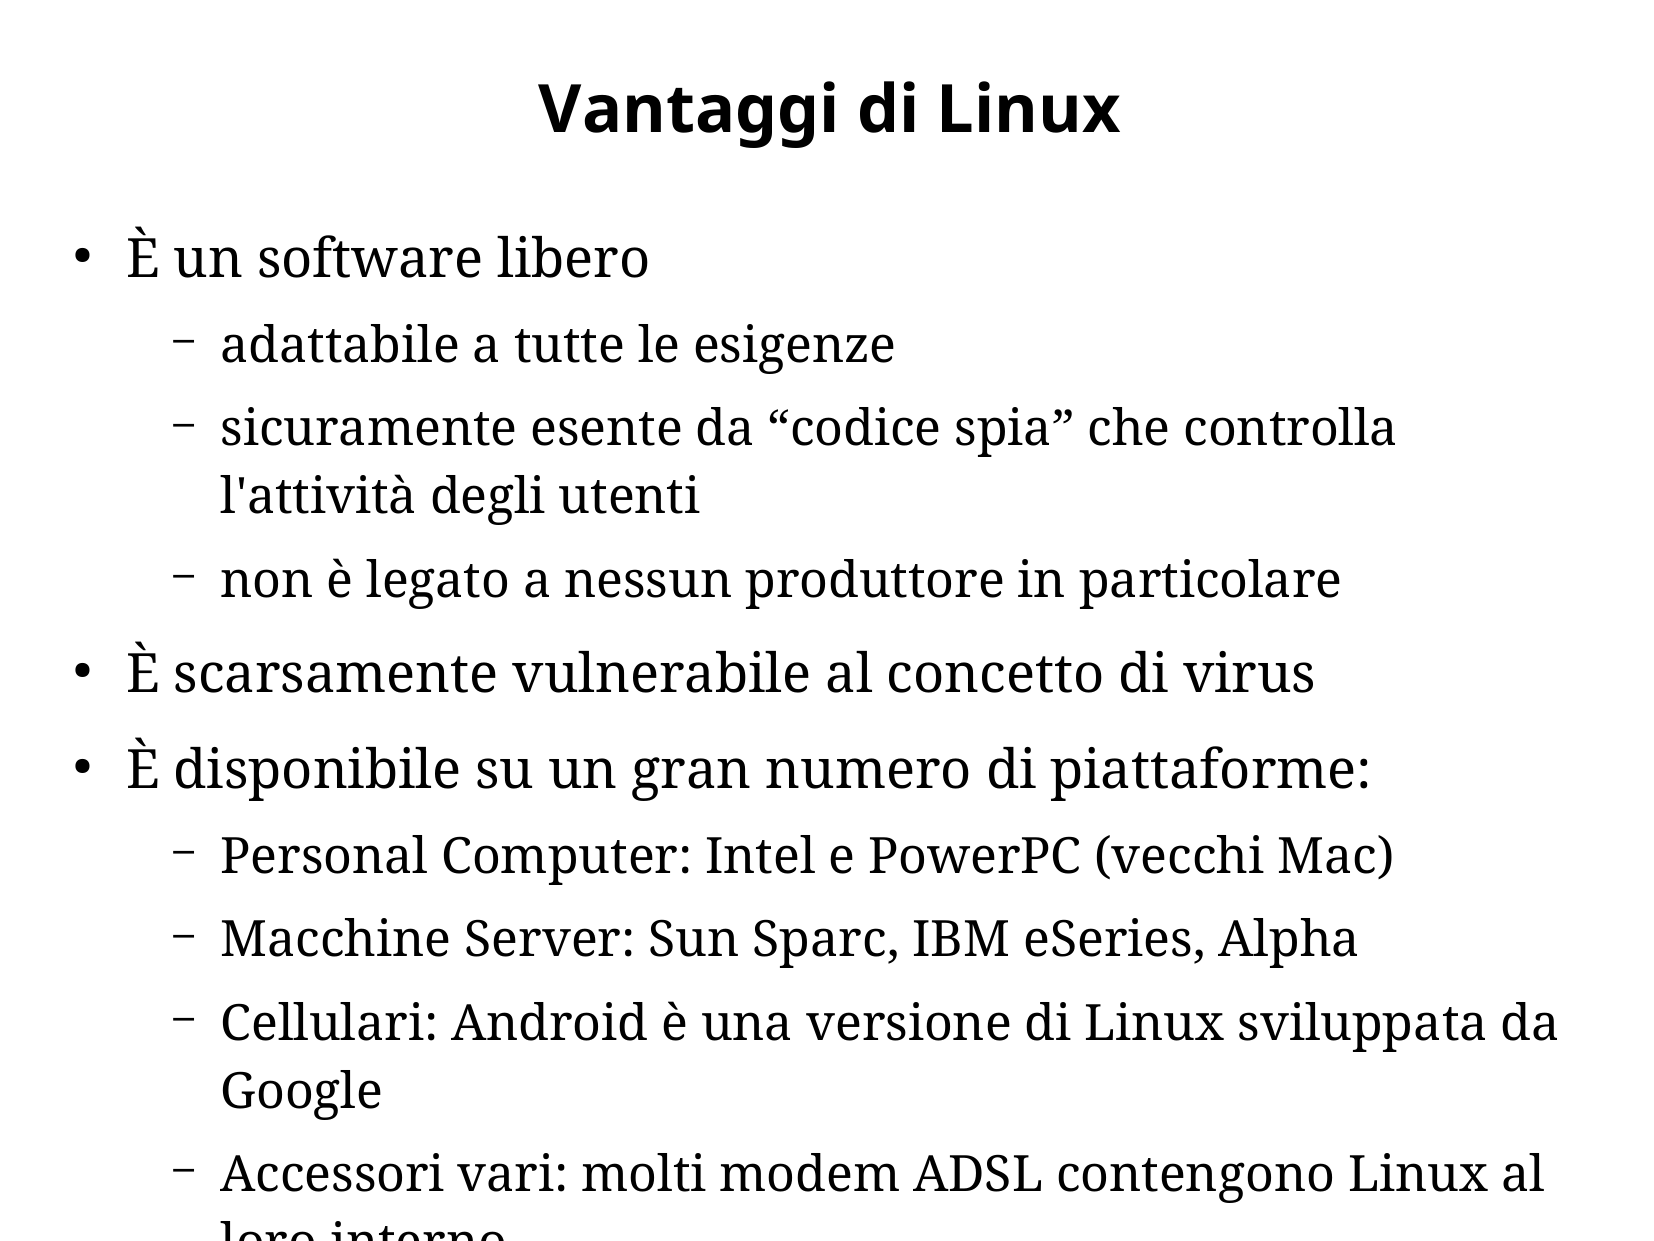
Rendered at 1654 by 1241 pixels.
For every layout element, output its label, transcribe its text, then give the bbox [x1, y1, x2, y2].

list È un software libero adattabile a tutte le esigenze sicuramente esente da “codice spia” che controlla l'attività degli utenti non è legato a nessun produttore in particolare È scarsamente vulnerabile al concetto di virus È disponibile su un gran numero di piattaforme: Personal Computer: Intel e PowerPC (vecchi Mac) Macchine Server: Sun Sparc, IBM eSeries, Alpha Cellulari: Android è una versione di Linux sviluppata da Google Accessori vari: molti modem ADSL contengono Linux al loro interno. [55, 219, 1605, 1179]
title Vantaggi di Linux [52, 42, 1608, 173]
